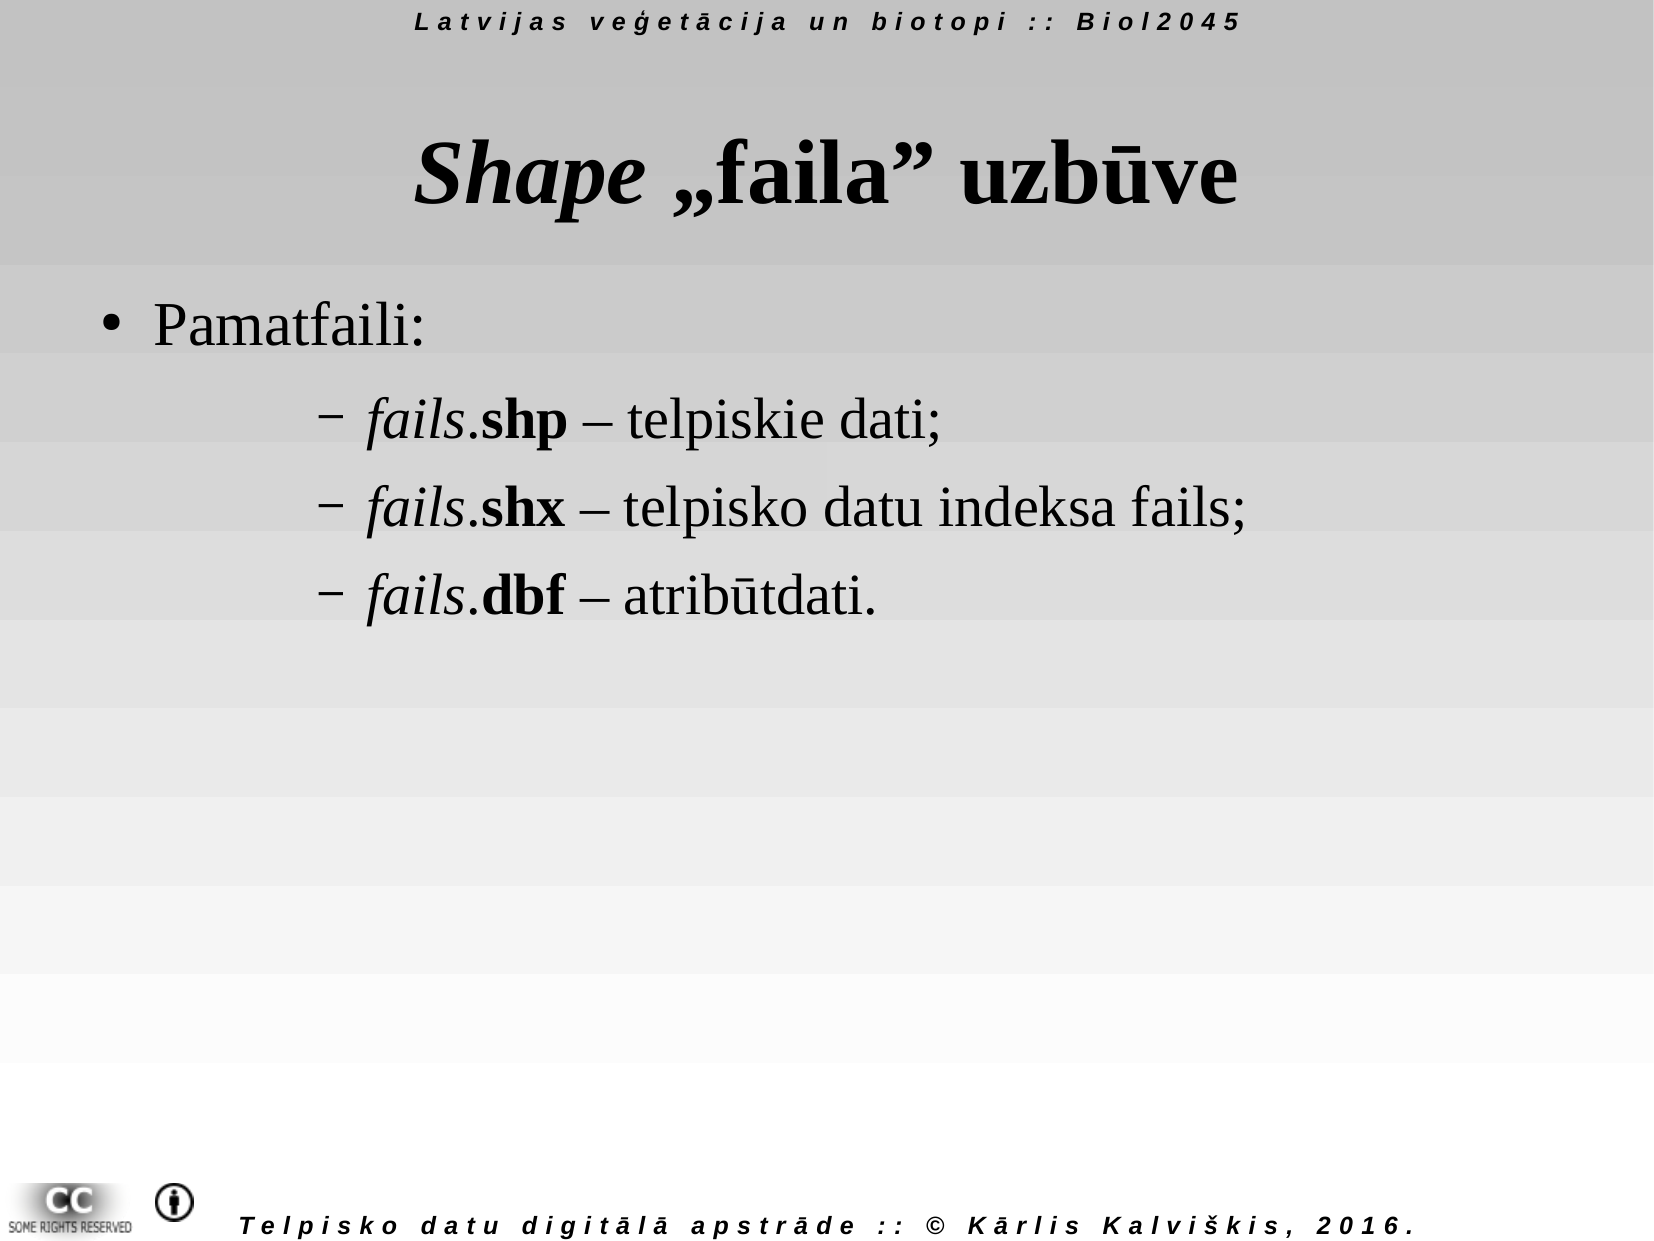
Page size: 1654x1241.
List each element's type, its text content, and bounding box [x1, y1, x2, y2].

list Pamatfaili: fails.shp – telpiskie dati; fails.shx – telpisko datu indeksa fails; fails.dbf – atribūtdati. [82, 289, 1571, 1098]
picture [0, 0, 1654, 1241]
title Shape „faila” uzbūve [29, 56, 1625, 289]
